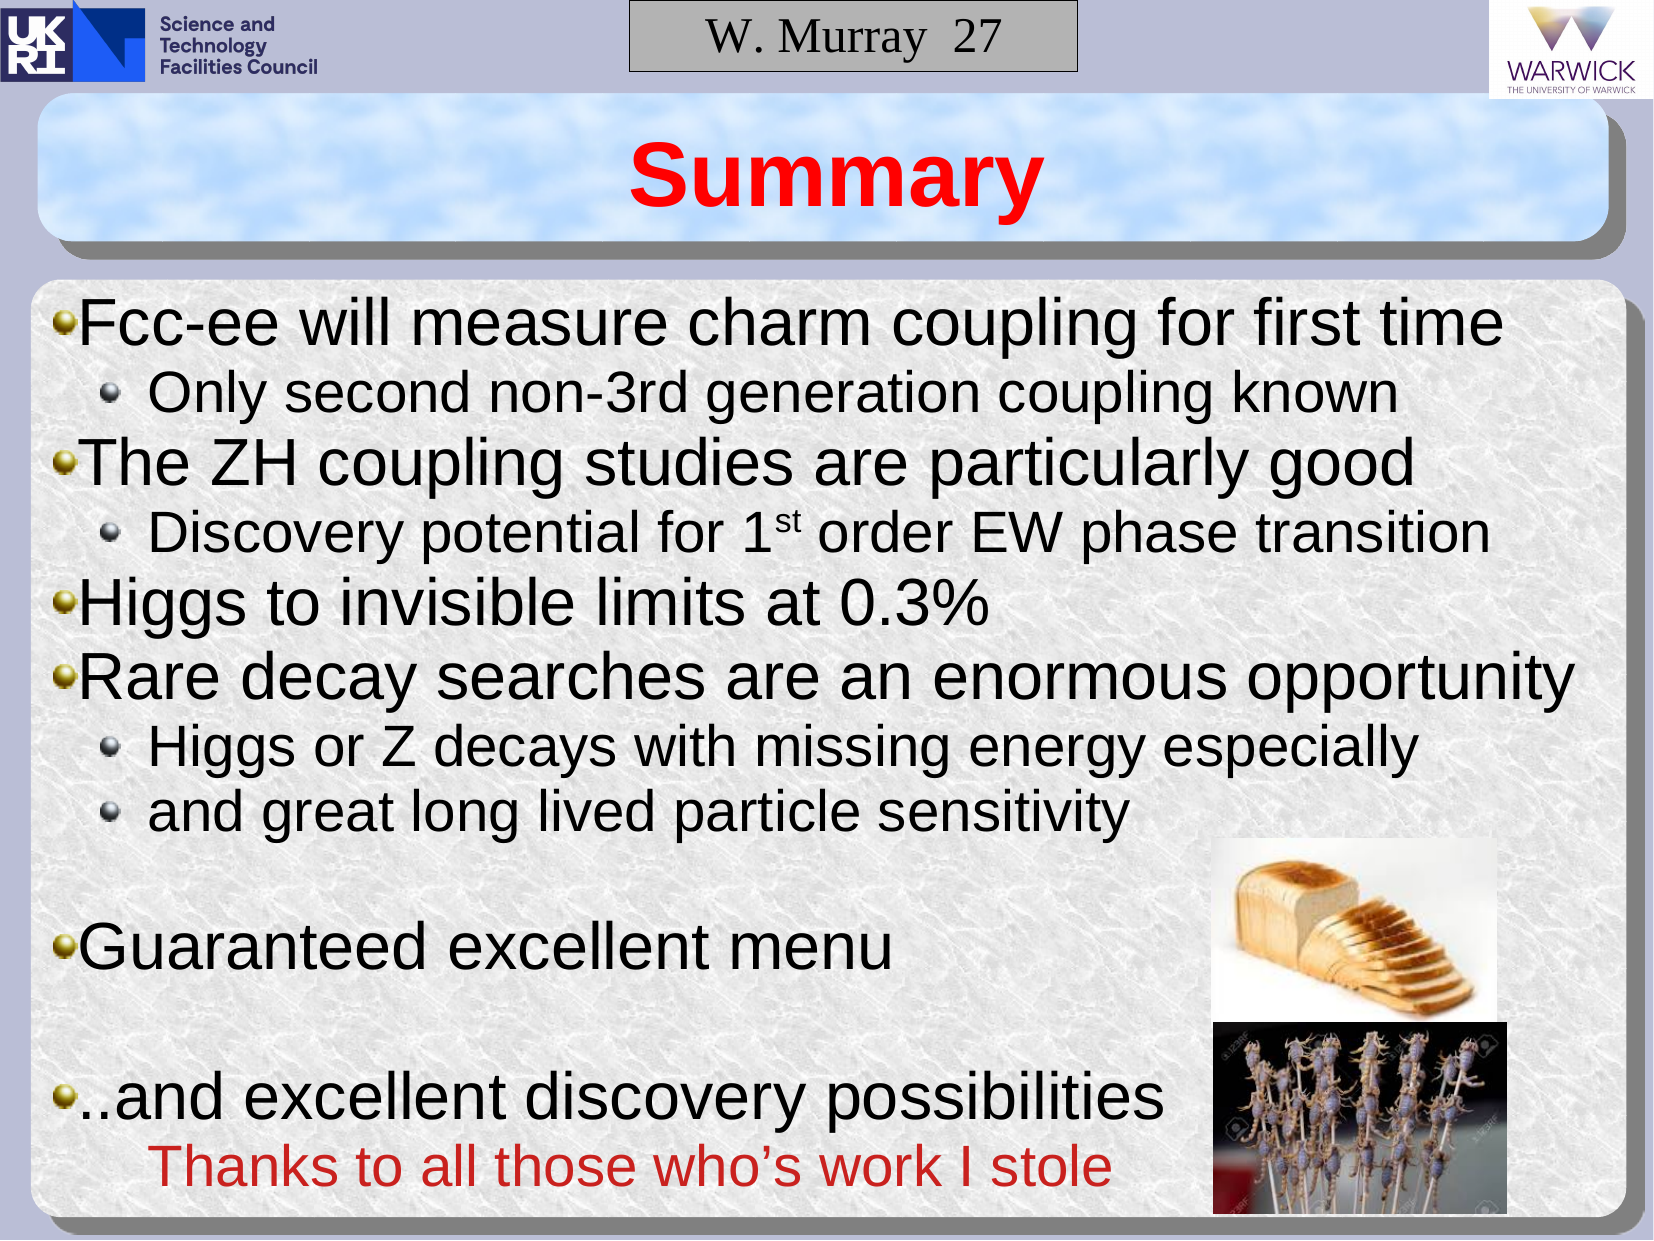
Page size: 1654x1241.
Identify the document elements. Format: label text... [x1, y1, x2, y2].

list Fcc-ee will measure charm coupling for first time Only second non-3rd generation coupling known The ZH coupling studies are particularly good Discovery potential for 1st order EW phase transition Higgs to invisible limits at 0.3% Rare decay searches are an enormous opportunity Higgs or Z decays with missing energy especially and great long lived particle sensitivity Guaranteed excellent menu ..and excellent discovery possibilities Thanks to all those who’s work I stole [53, 285, 1588, 1201]
picture [0, 0, 317, 82]
picture [37, 0, 1654, 242]
picture [30, 279, 1627, 1218]
title Summary [90, 101, 1584, 249]
